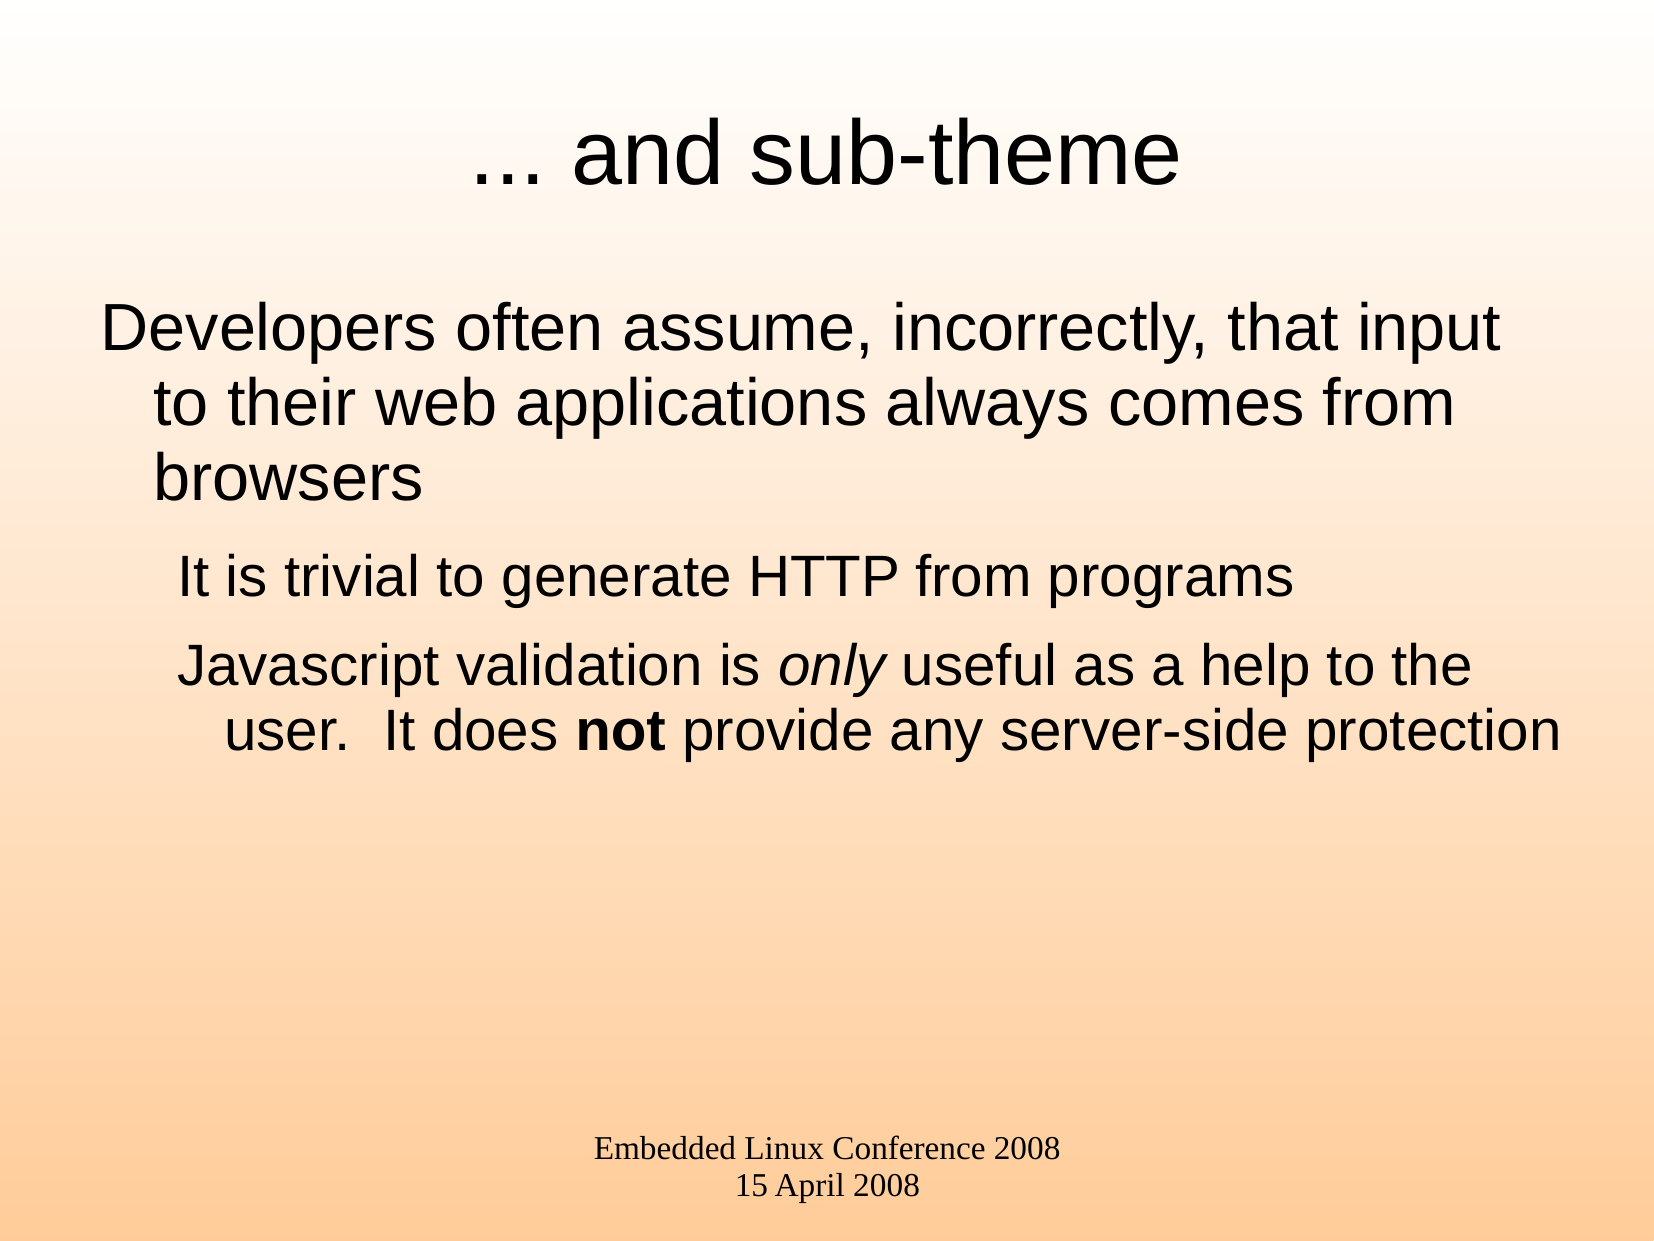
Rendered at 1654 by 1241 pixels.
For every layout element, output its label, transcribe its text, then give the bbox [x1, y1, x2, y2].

title ... and sub-theme [82, 56, 1571, 250]
list Developers often assume, incorrectly, that input to their web applications always comes from browsers It is trivial to generate HTTP from programs Javascript validation is only useful as a help to the user. It does not provide any server-side protection [82, 290, 1571, 1094]
